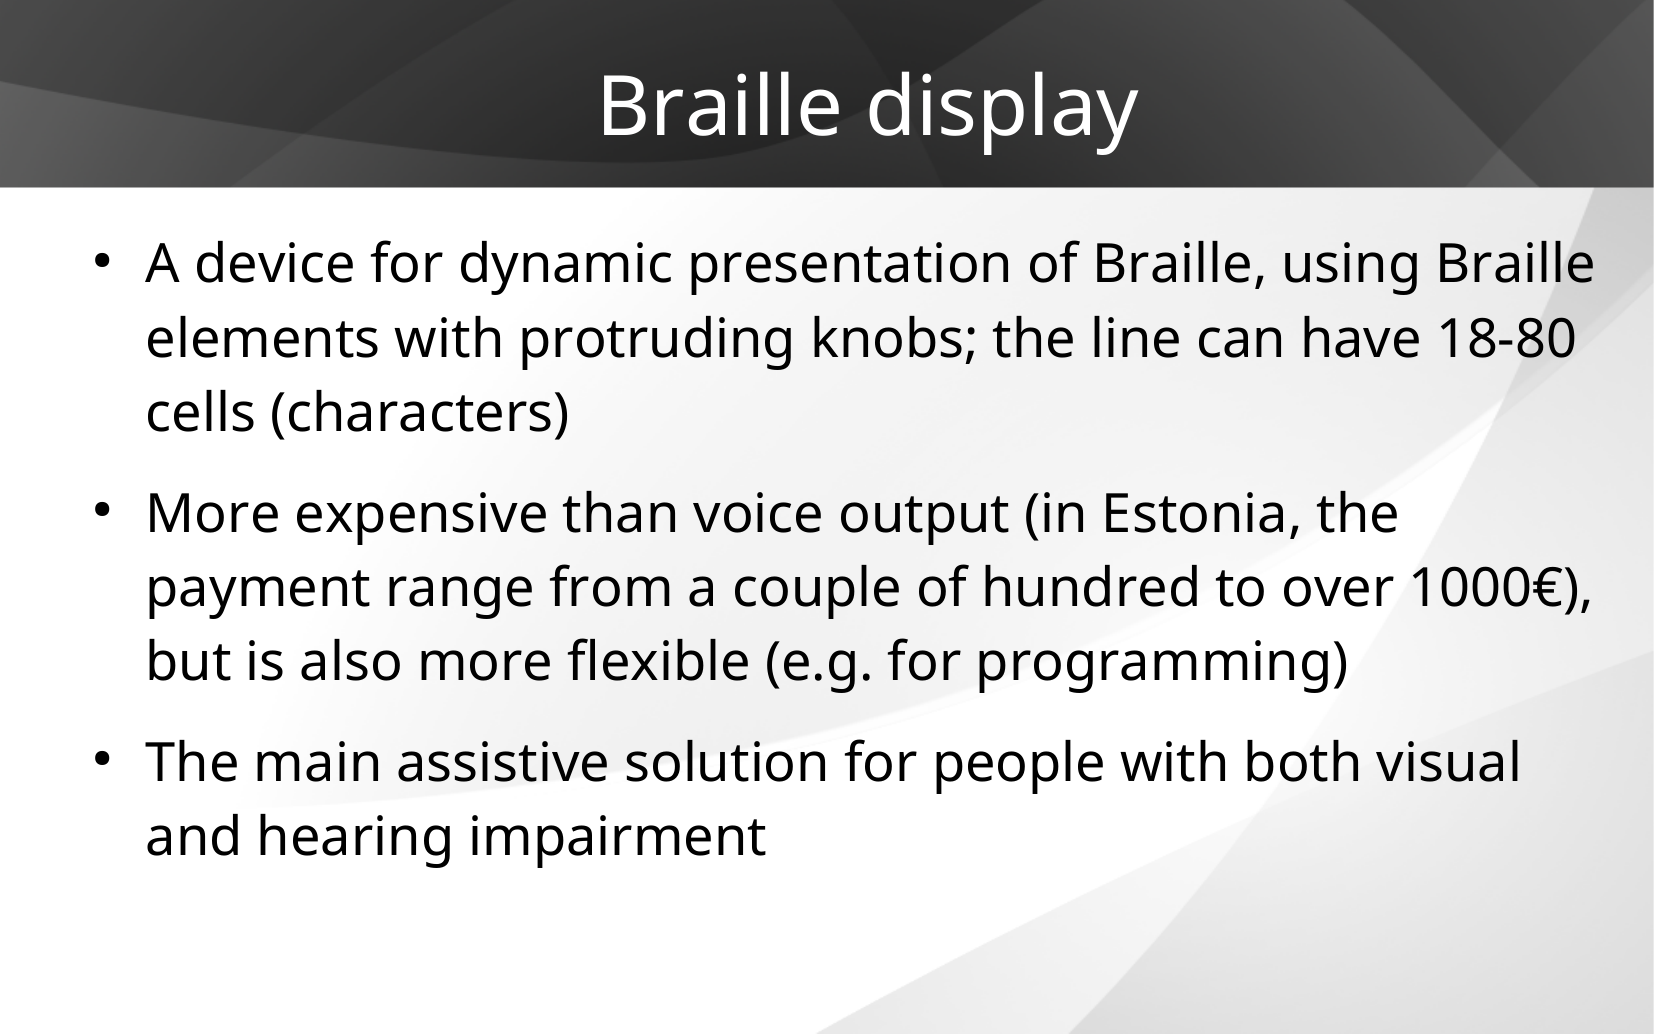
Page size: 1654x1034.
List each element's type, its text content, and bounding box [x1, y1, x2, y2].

list A device for dynamic presentation of Braille, using Braille elements with protruding knobs; the line can have 18-80 cells (characters) More expensive than voice output (in Estonia, the payment range from a couple of hundred to over 1000€), but is also more flexible (e.g. for programming) The main assistive solution for people with both visual and hearing impairment [75, 225, 1613, 1013]
title Braille display [124, 0, 1613, 208]
picture [0, 0, 1654, 1034]
